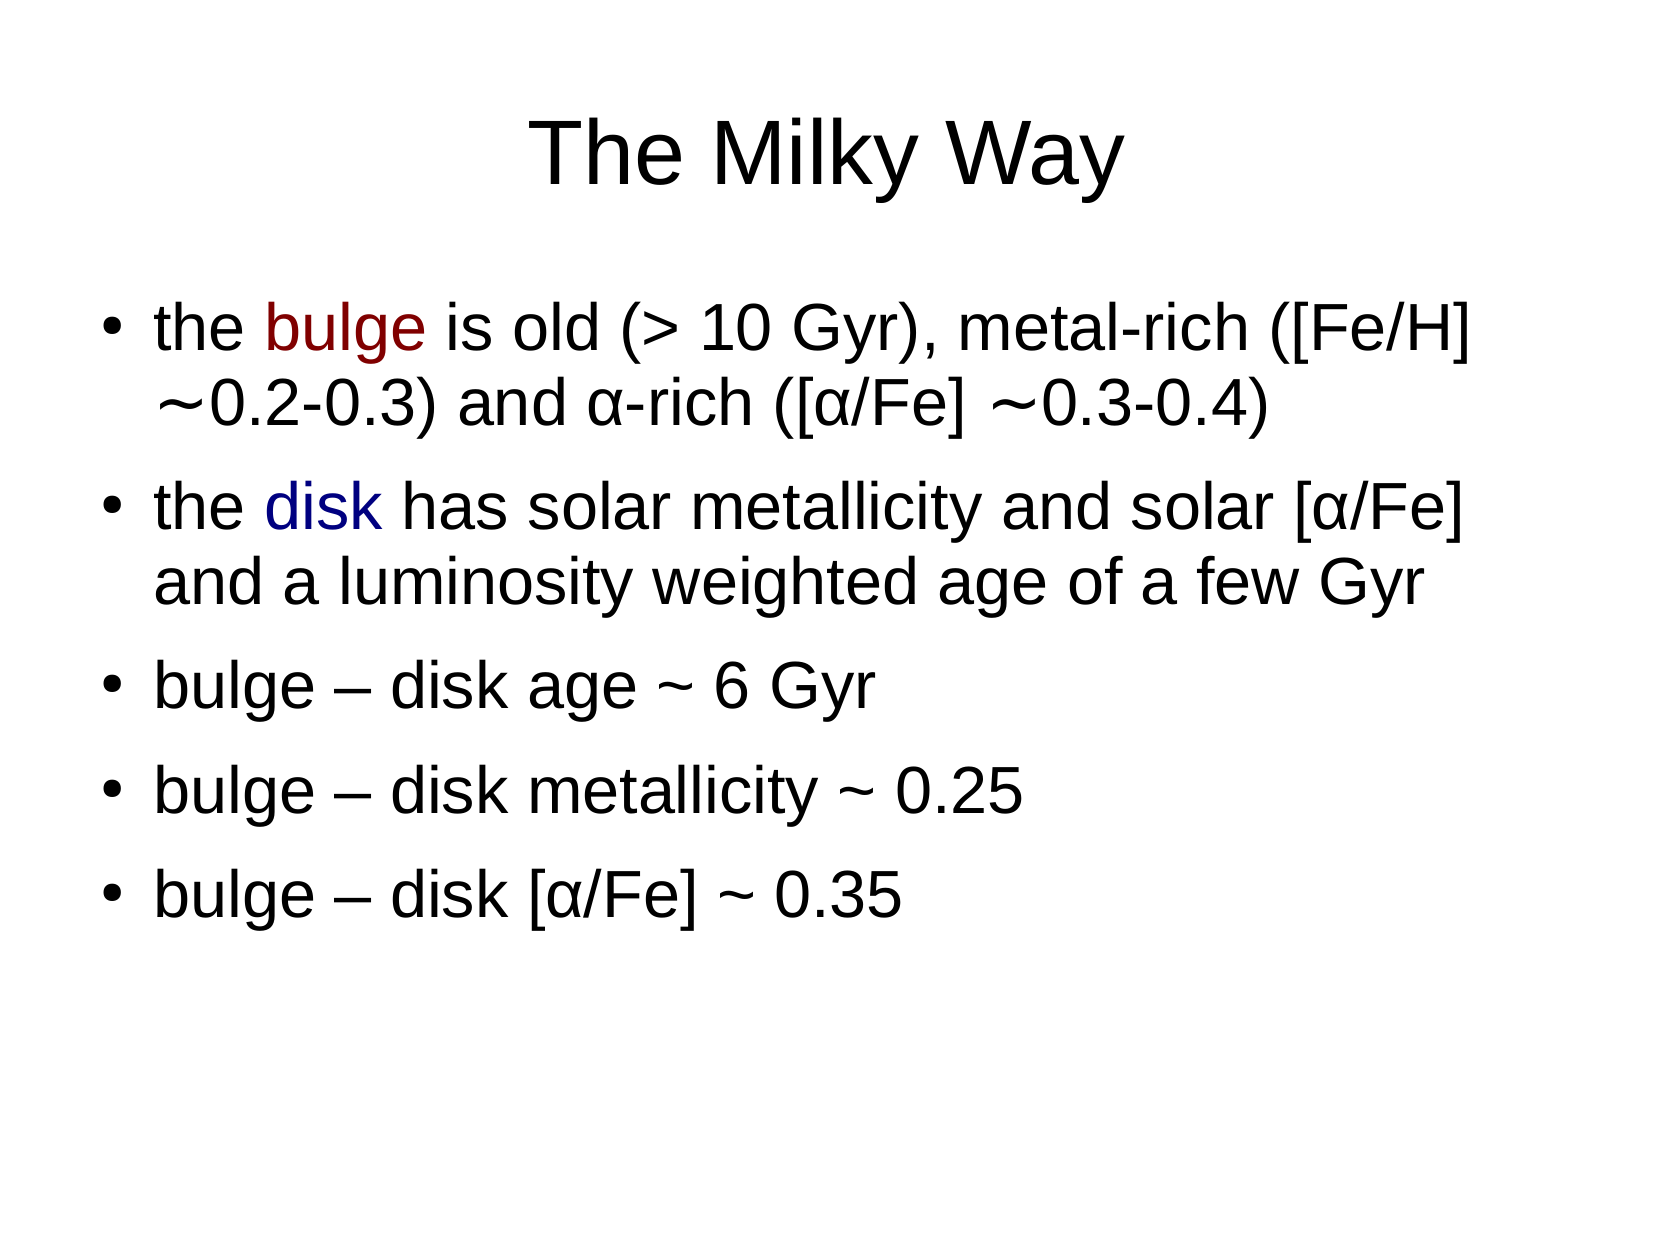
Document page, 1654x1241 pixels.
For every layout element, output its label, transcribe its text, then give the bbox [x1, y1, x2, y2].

list the bulge is old (> 10 Gyr), metal-rich ([Fe/H] ∼0.2-0.3) and α-rich ([α/Fe] ∼0.3-0.4) the disk has solar metallicity and solar [α/Fe] and a luminosity weighted age of a few Gyr bulge – disk age ~ 6 Gyr bulge – disk metallicity ~ 0.25 bulge – disk [α/Fe] ~ 0.35 [82, 290, 1538, 1010]
title The Milky Way [82, 49, 1571, 257]
